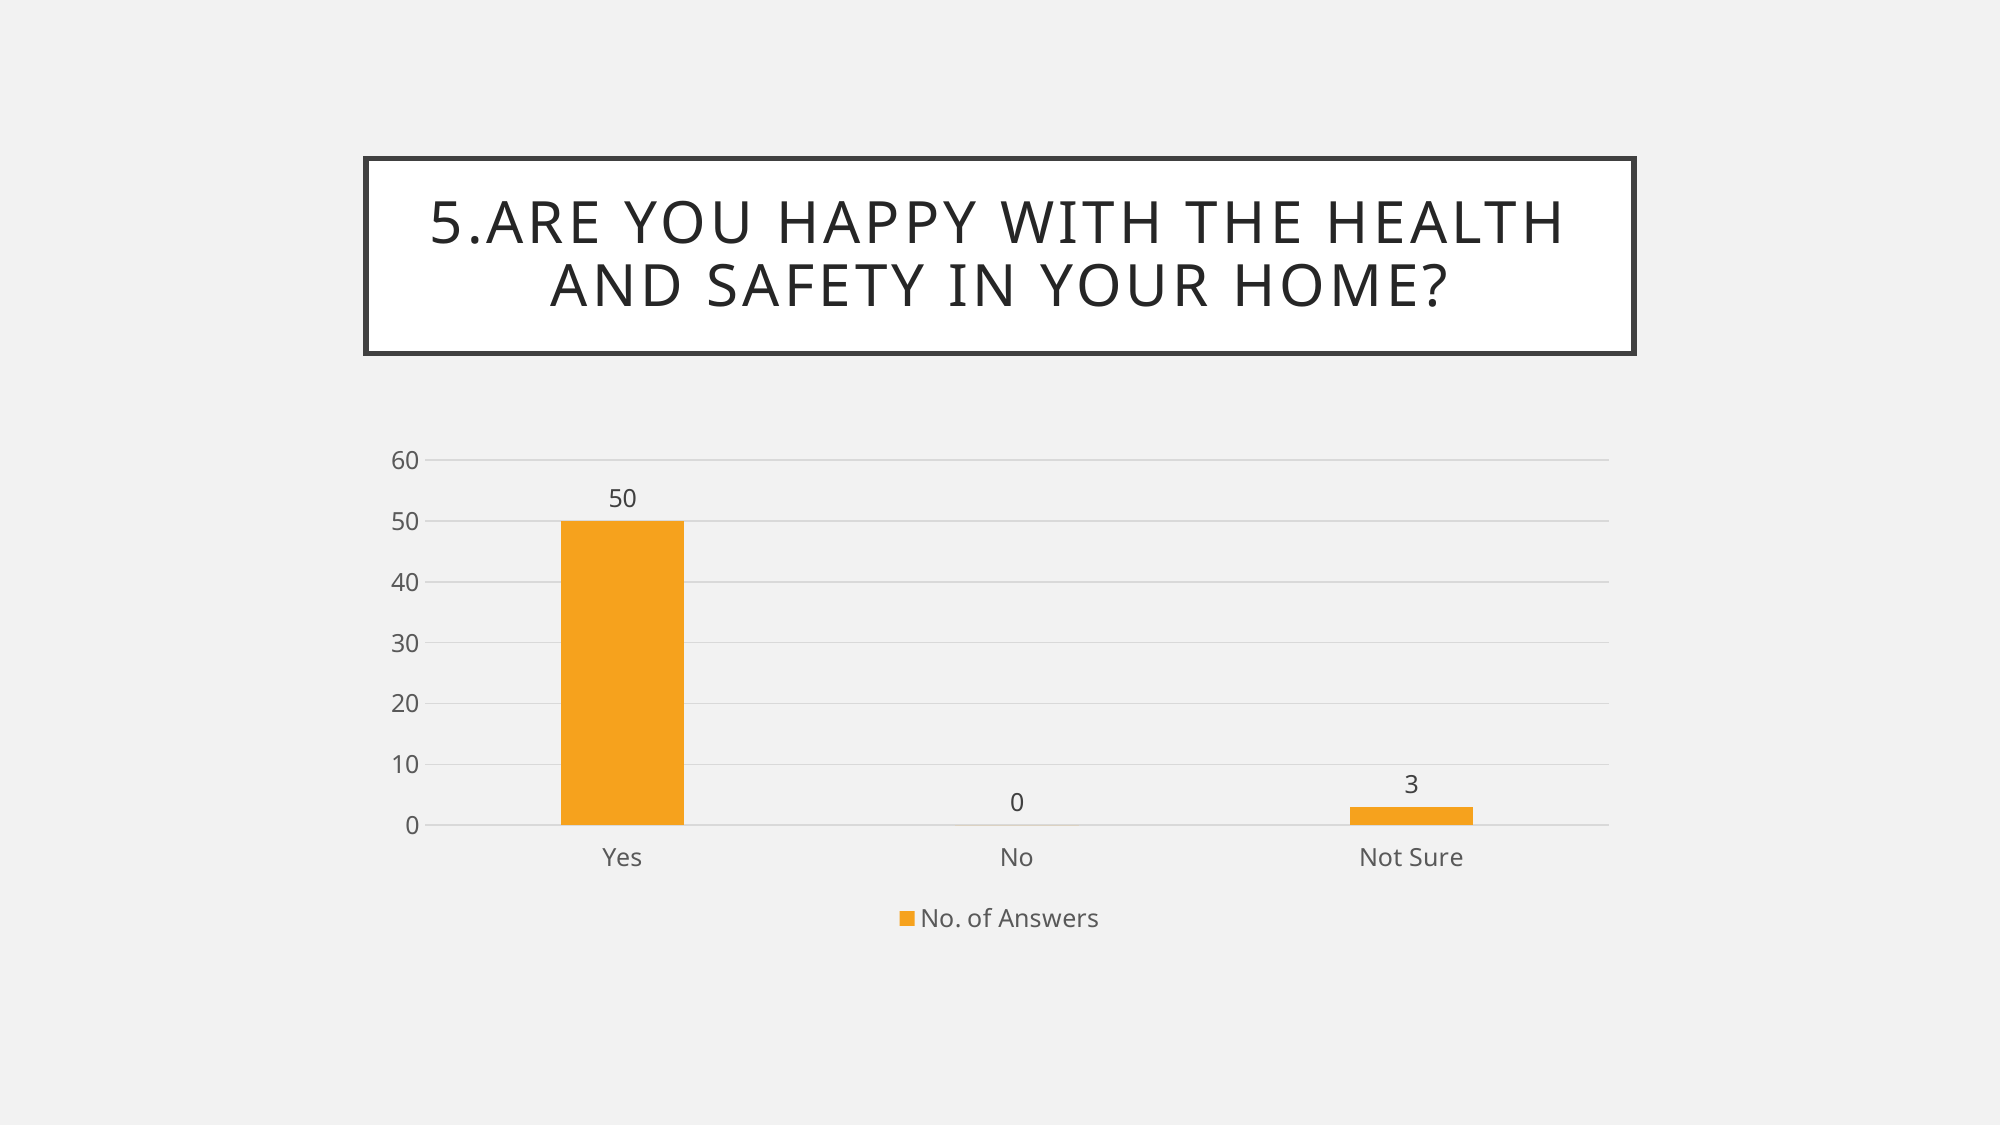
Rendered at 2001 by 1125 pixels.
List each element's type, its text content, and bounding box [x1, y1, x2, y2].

chart [365, 432, 1635, 942]
title 5.Are you happy with the health and safety in your home? [366, 158, 1634, 354]
